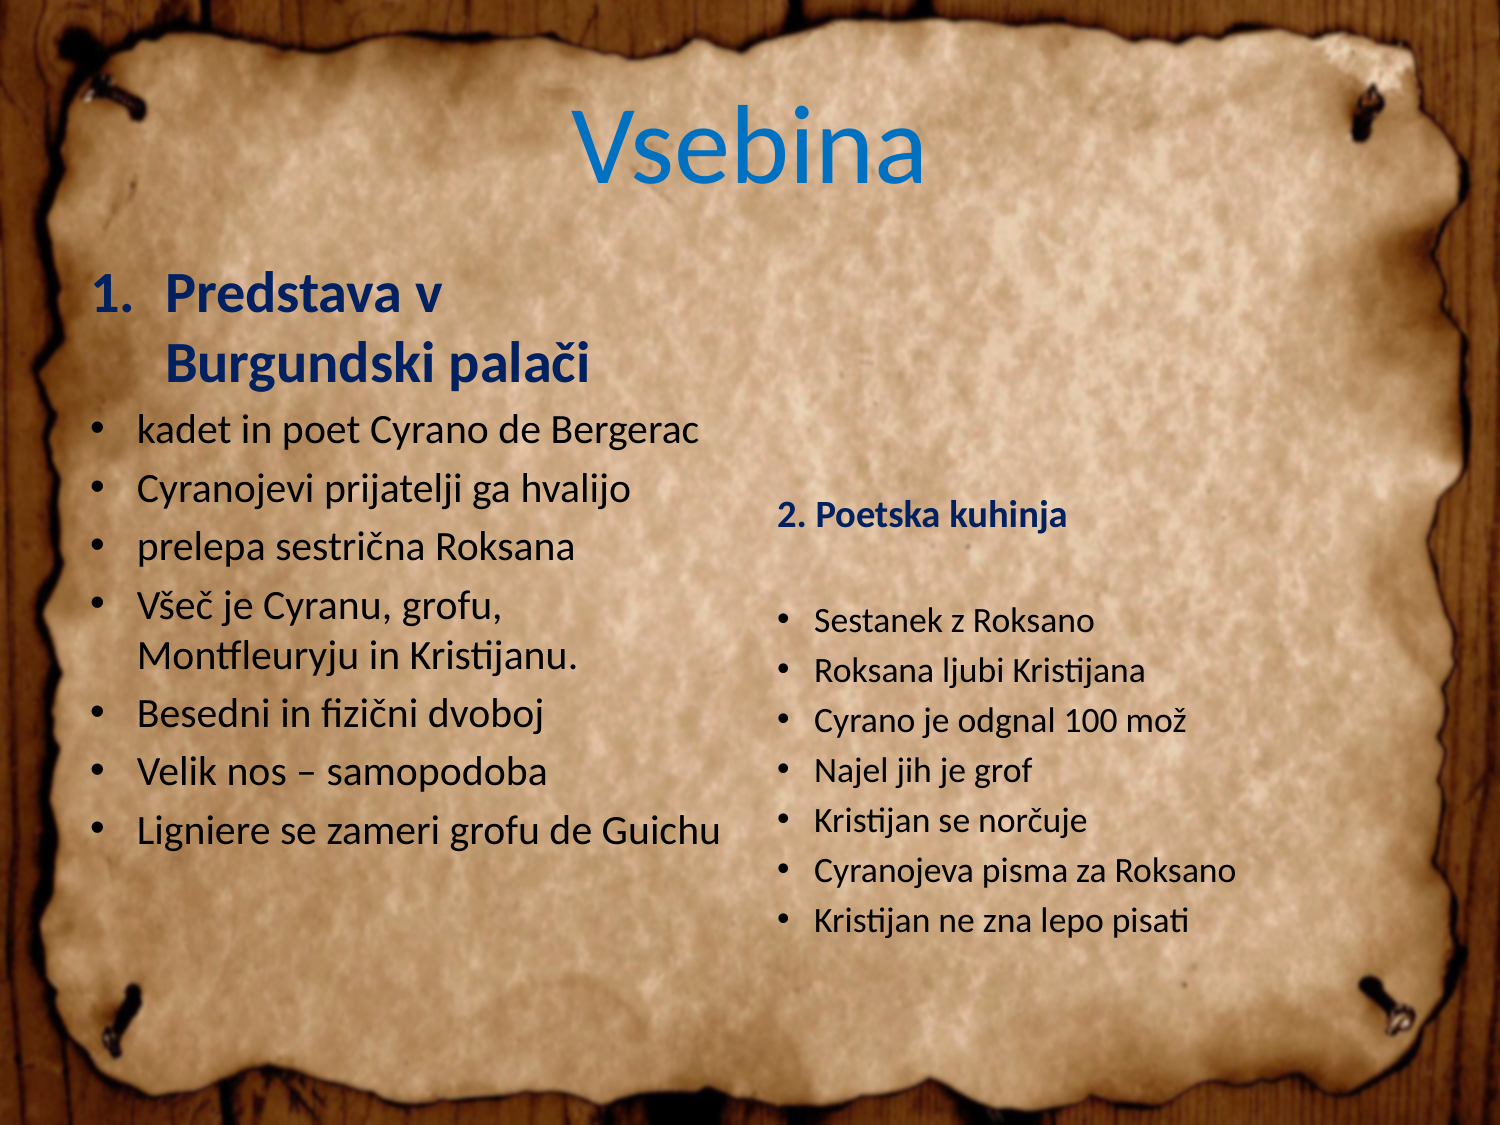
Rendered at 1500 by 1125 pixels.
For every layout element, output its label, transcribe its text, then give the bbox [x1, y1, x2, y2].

list 2. Poetska kuhinja Sestanek z Roksano Roksana ljubi Kristijana Cyrano je odgnal 100 mož Najel jih je grof Kristijan se norčuje Cyranojeva pisma za Roksano Kristijan ne zna lepo pisati [761, 267, 1425, 953]
title Vsebina [75, 45, 1425, 233]
picture [0, 0, 1500, 1125]
list Predstava v Burgundski palači kadet in poet Cyrano de Bergerac Cyranojevi prijatelji ga hvalijo prelepa sestrična Roksana Všeč je Cyranu, grofu, Montfleuryju in Kristijanu. Besedni in fizični dvoboj Velik nos – samopodoba Ligniere se zameri grofu de Guichu [75, 251, 738, 1024]
